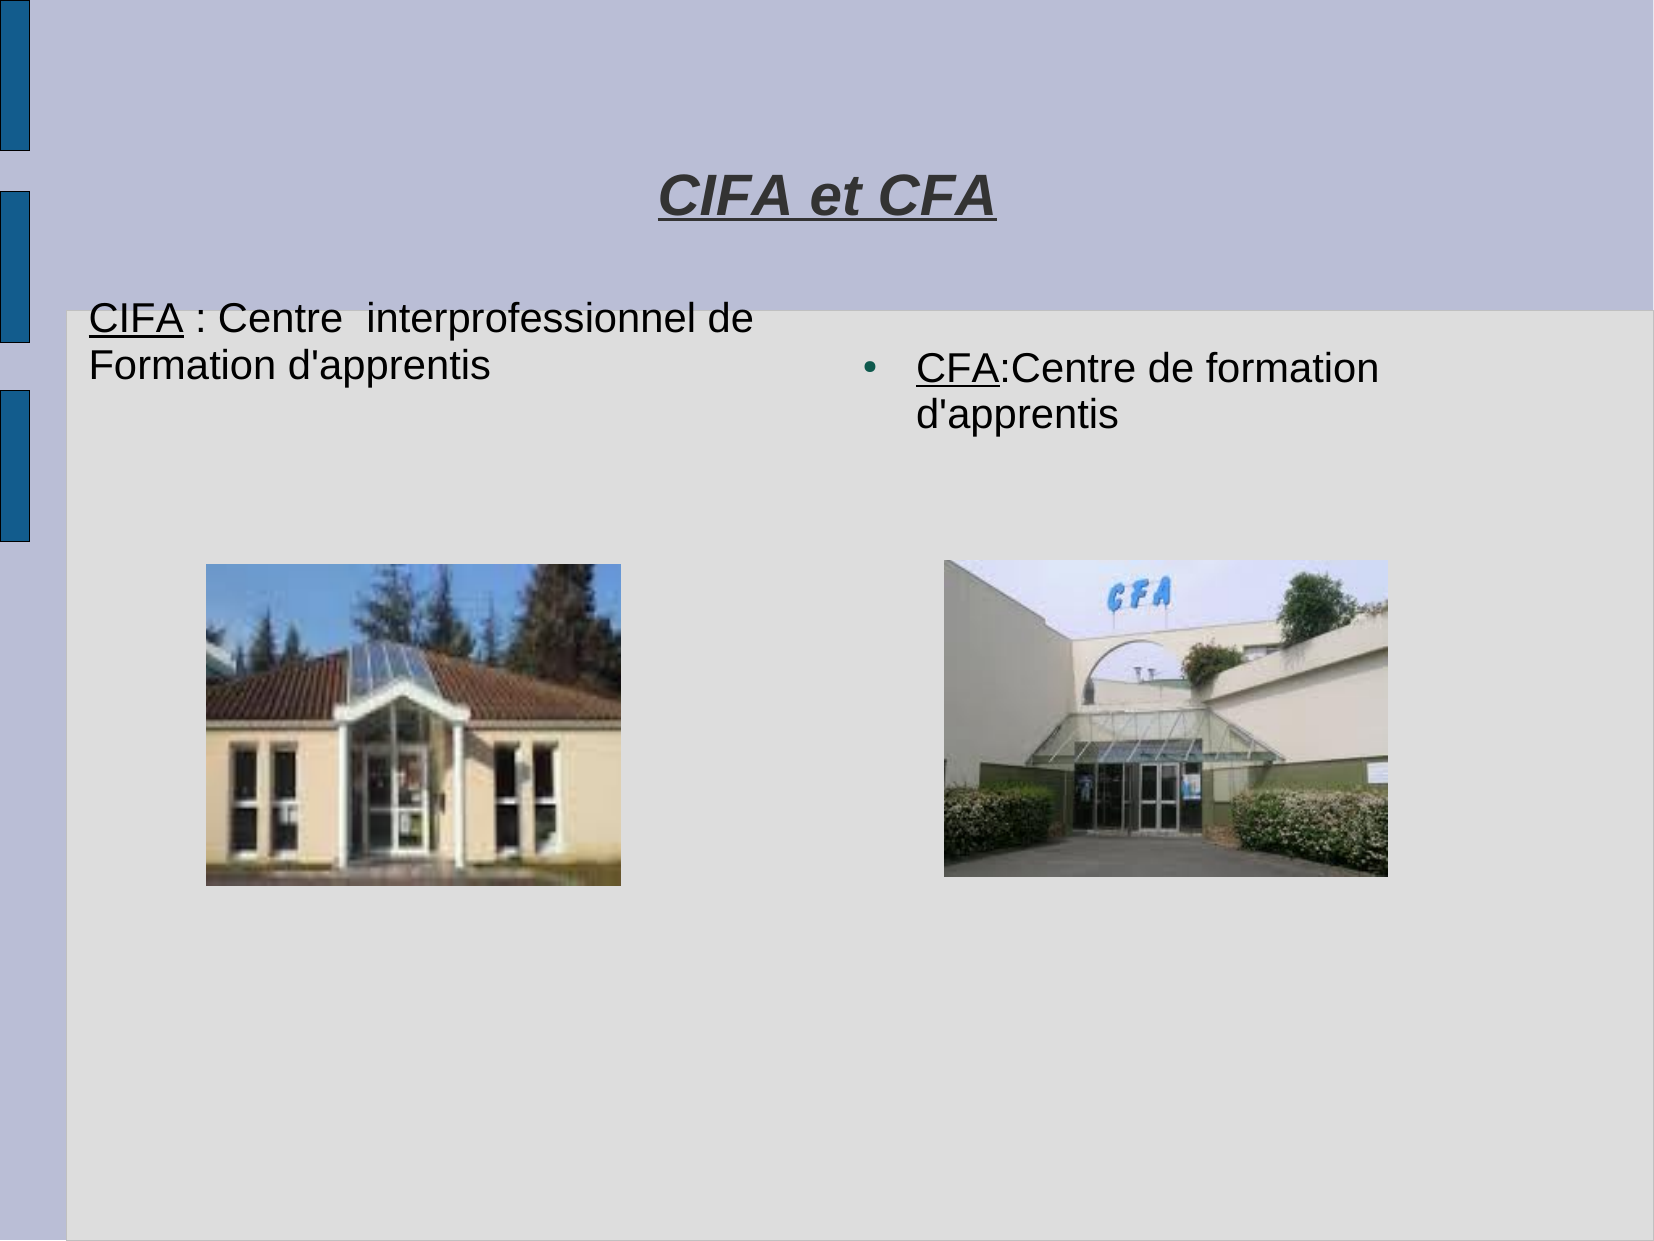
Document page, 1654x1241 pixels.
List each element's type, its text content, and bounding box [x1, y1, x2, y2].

list CFA:Centre de formation d'apprentis [845, 344, 1535, 1127]
title CIFA et CFA [121, 91, 1534, 299]
list CIFA : Centre interprofessionnel de Formation d'apprentis [88, 295, 809, 1094]
picture [206, 564, 621, 886]
picture [944, 560, 1388, 877]
